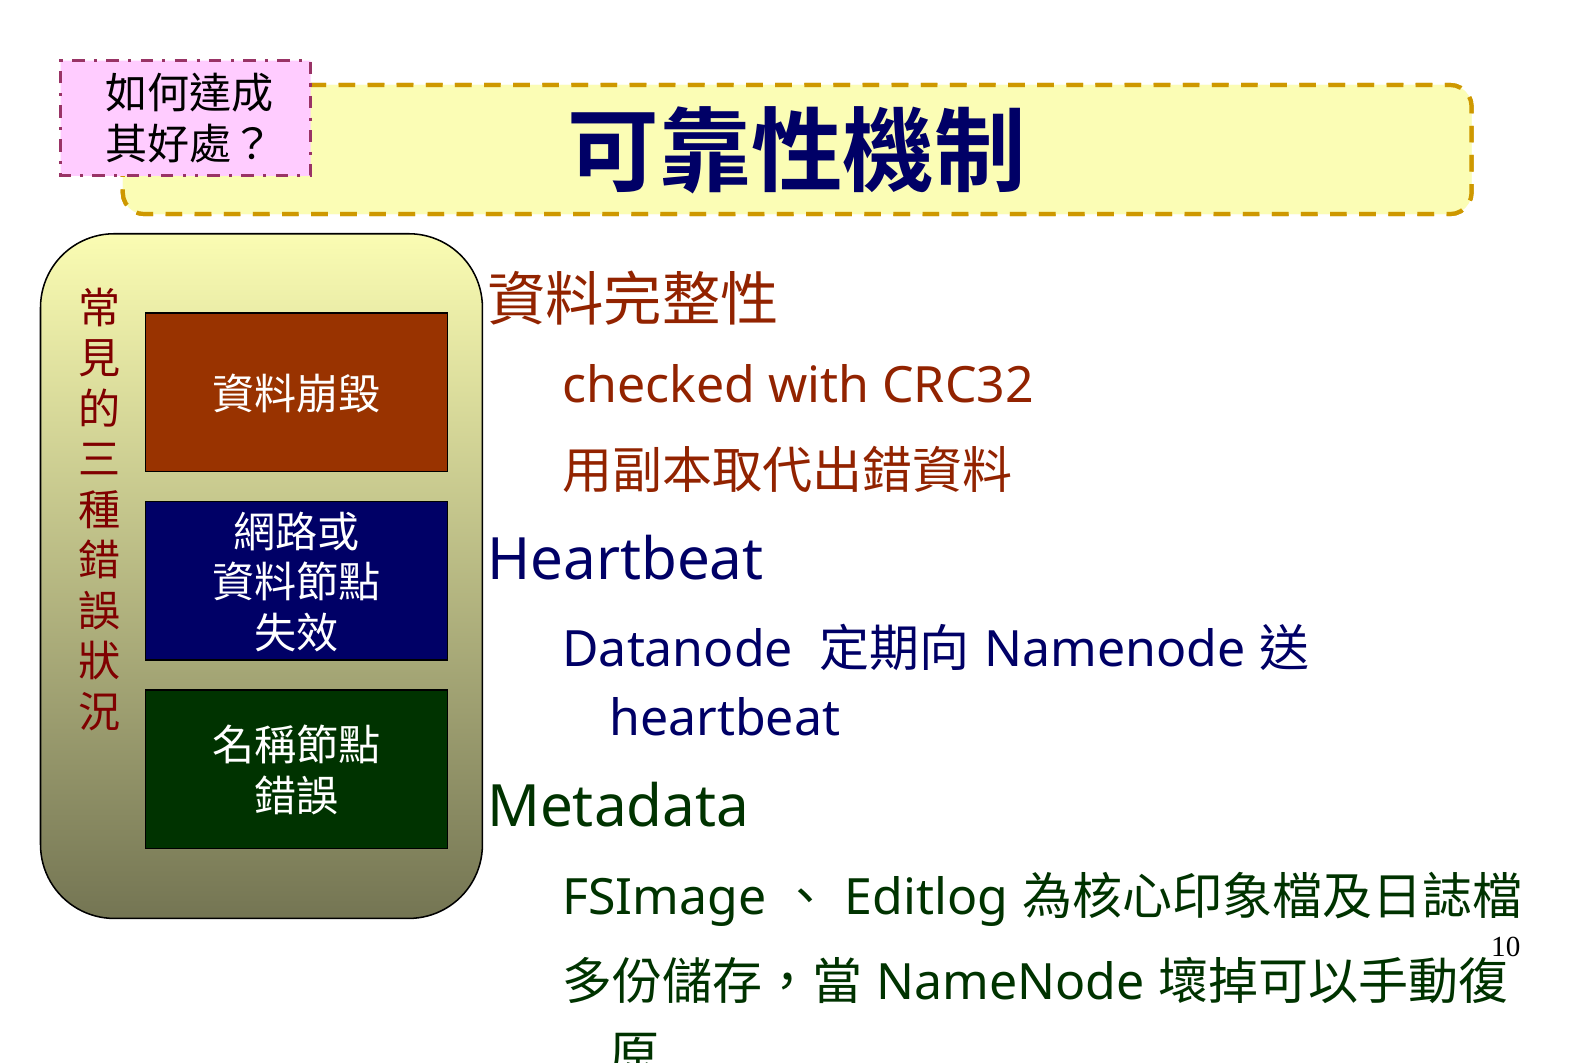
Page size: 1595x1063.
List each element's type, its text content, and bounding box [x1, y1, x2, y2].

text_box 網路或 資料節點 失效 [145, 501, 448, 661]
text_box <編號> [1455, 972, 1468, 983]
text_box <編號> [1363, 972, 1381, 983]
text_box 如何達成 其好處？ [58, 58, 321, 176]
text_box <編號> [1471, 972, 1480, 983]
text_box [40, 233, 472, 919]
text_box 常見的三種錯誤狀況 [63, 273, 134, 744]
text_box <編號> [1502, 972, 1536, 983]
text_box <編號> [1385, 972, 1412, 983]
text_box <編號> [1443, 972, 1451, 983]
title 可靠性機制 [169, 82, 1425, 208]
text_box 資料崩毀 [145, 312, 448, 472]
list 資料完整性 checked with CRC32 用副本取代出錯資料 Heartbeat Datanode 定期向Namenode送heartbeat Metadata FSImage、Editlog為核心印象檔及日誌檔 多份儲存，當NameNode壞掉可以手動復原 [472, 245, 1565, 972]
text_box 名稱節點 錯誤 [145, 690, 448, 849]
